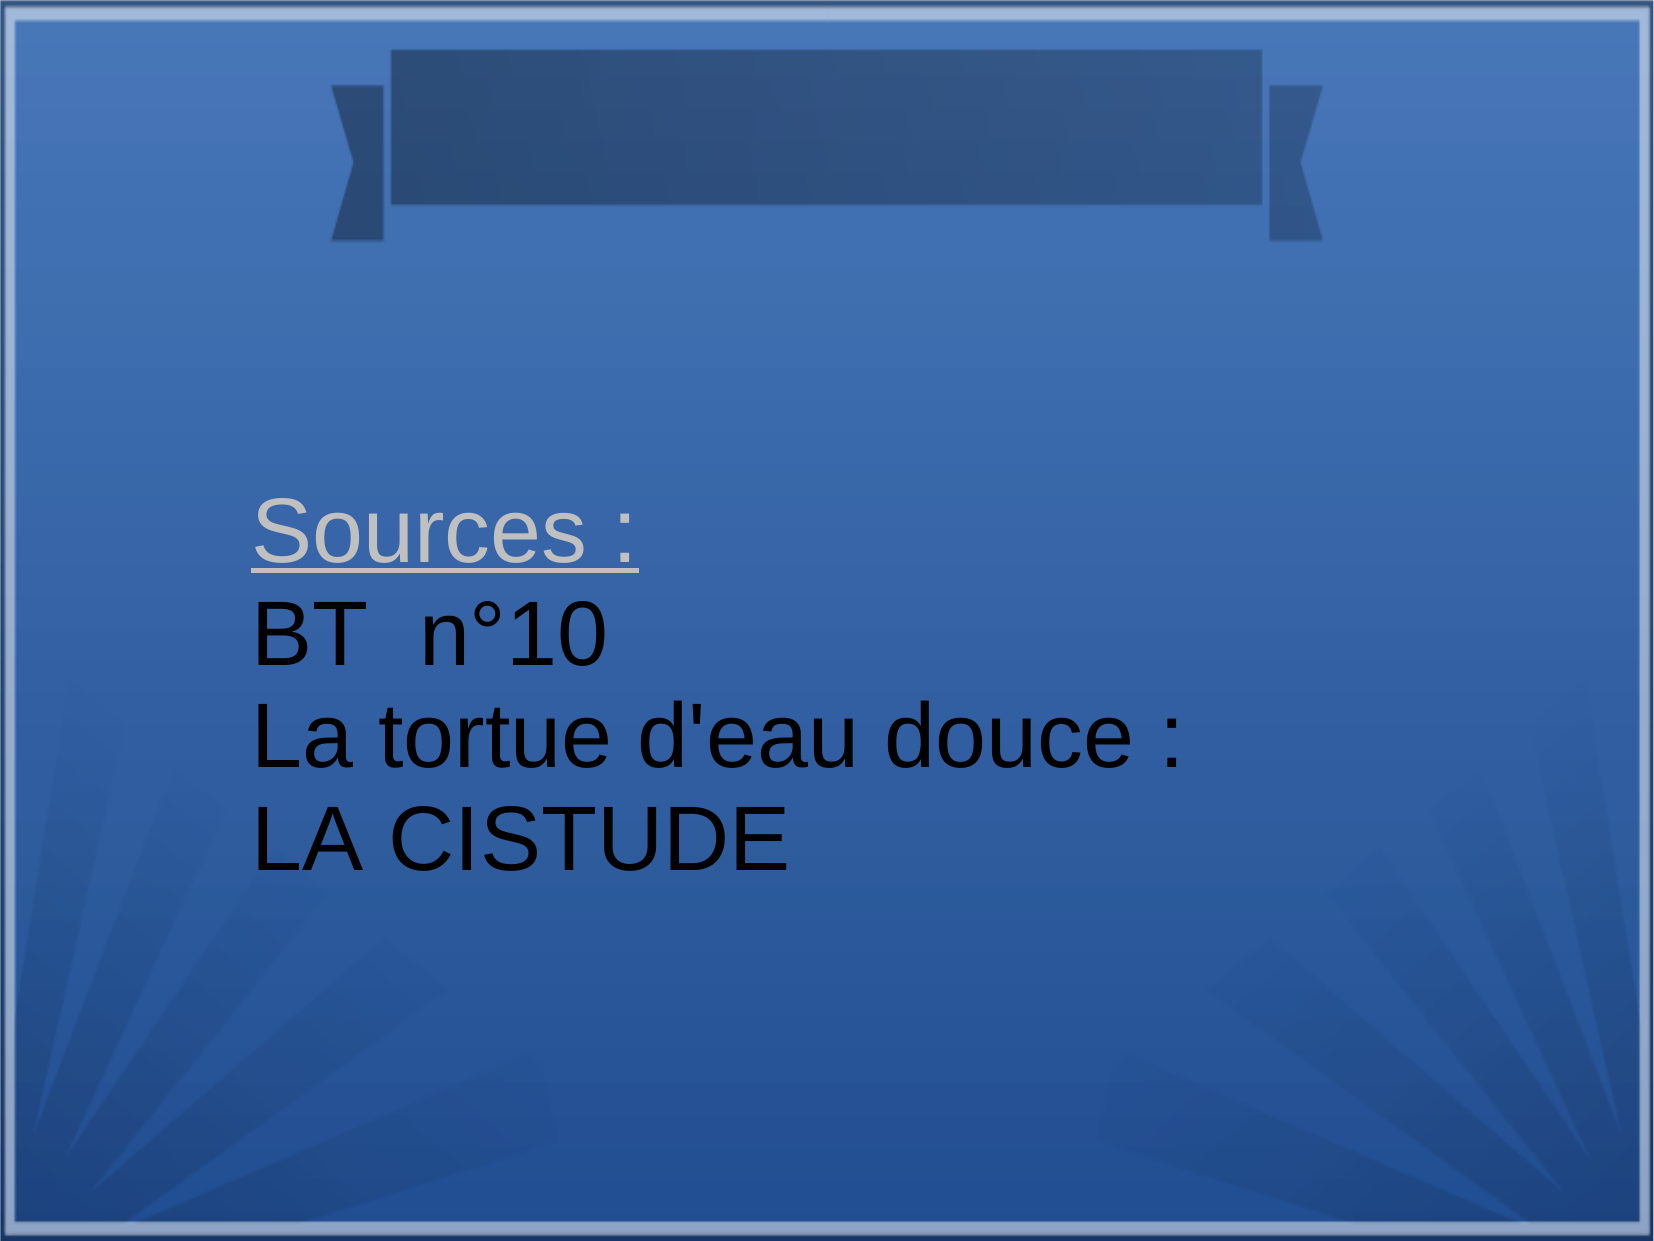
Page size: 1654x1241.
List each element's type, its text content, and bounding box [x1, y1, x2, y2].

text_box Sources : BT n°10 La tortue d'eau douce : LA CISTUDE [236, 472, 1536, 1015]
picture [0, 0, 1654, 1241]
